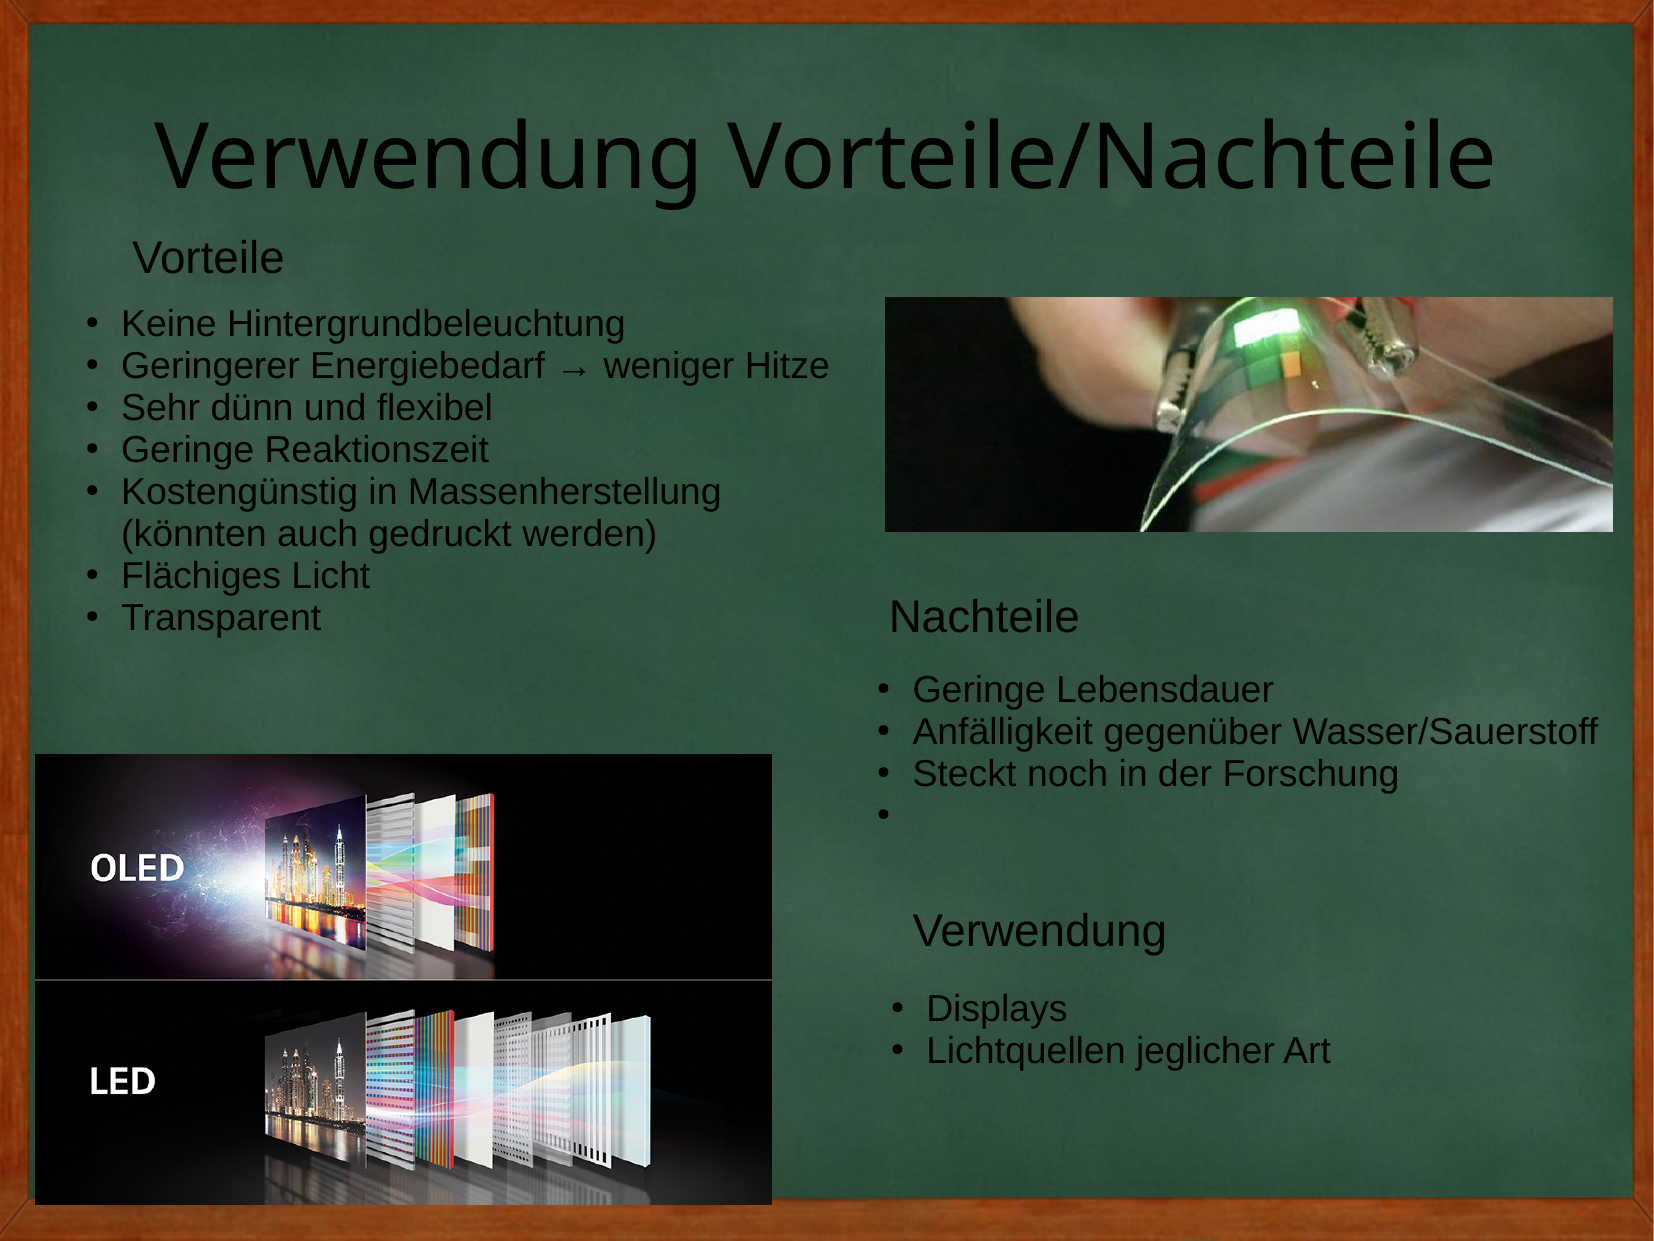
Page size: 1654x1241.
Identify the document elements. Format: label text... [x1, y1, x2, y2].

text_box Geringe Lebensdauer Anfälligkeit gegenüber Wasser/Sauerstoff Steckt noch in der Forschung [862, 661, 1614, 845]
text_box Nachteile [874, 583, 1095, 650]
picture [0, 0, 1654, 1241]
text_box Displays Lichtquellen jeglicher Art [876, 980, 1347, 1080]
text_box Vorteile [81, 224, 300, 314]
text_box Keine Hintergrundbeleuchtung Geringerer Energiebedarf → weniger Hitze Sehr dünn und flexibel Geringe Reaktionszeit Kostengünstig in Massenherstellung (könnten auch gedruckt werden) Flächiges Licht Transparent [70, 295, 851, 647]
title Verwendung Vorteile/Nachteile [82, 49, 1571, 257]
text_box Verwendung [897, 897, 1183, 964]
